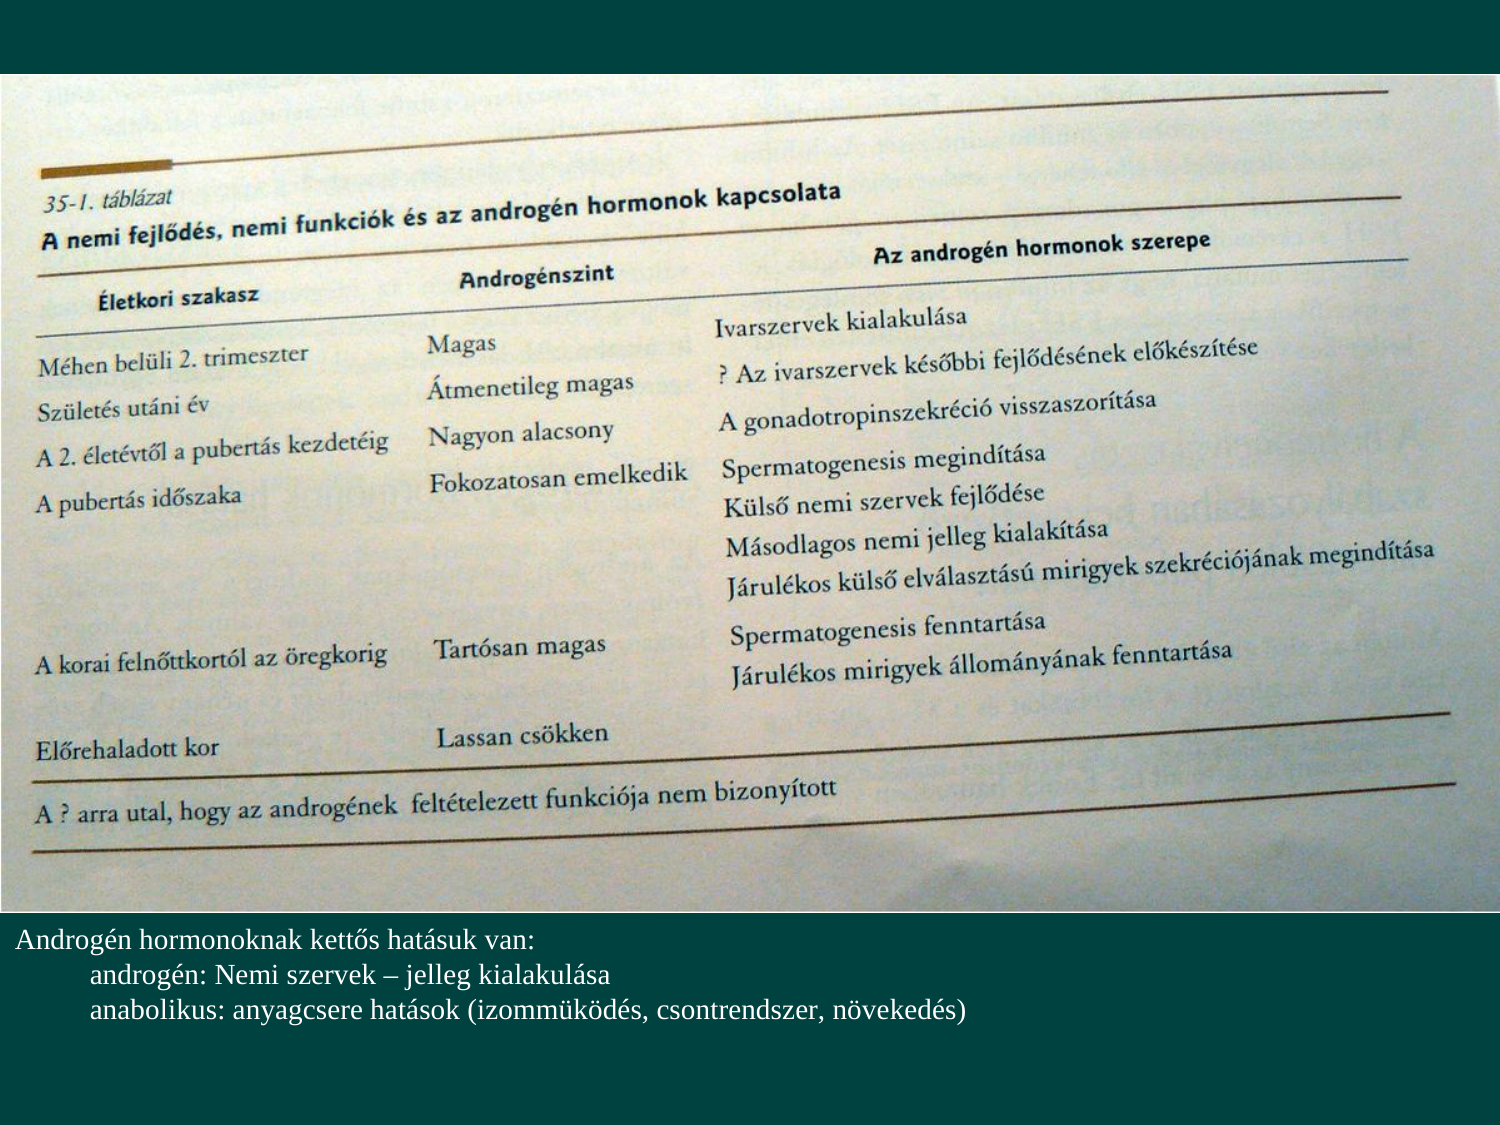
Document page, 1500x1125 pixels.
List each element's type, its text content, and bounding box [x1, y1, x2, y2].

text_box Androgén hormonoknak kettős hatásuk van: androgén: Nemi szervek – jelleg kialakulása anabolikus: anyagcsere hatások (izommüködés, csontrendszer, növekedés) [0, 913, 1500, 1033]
picture [0, 74, 1500, 913]
